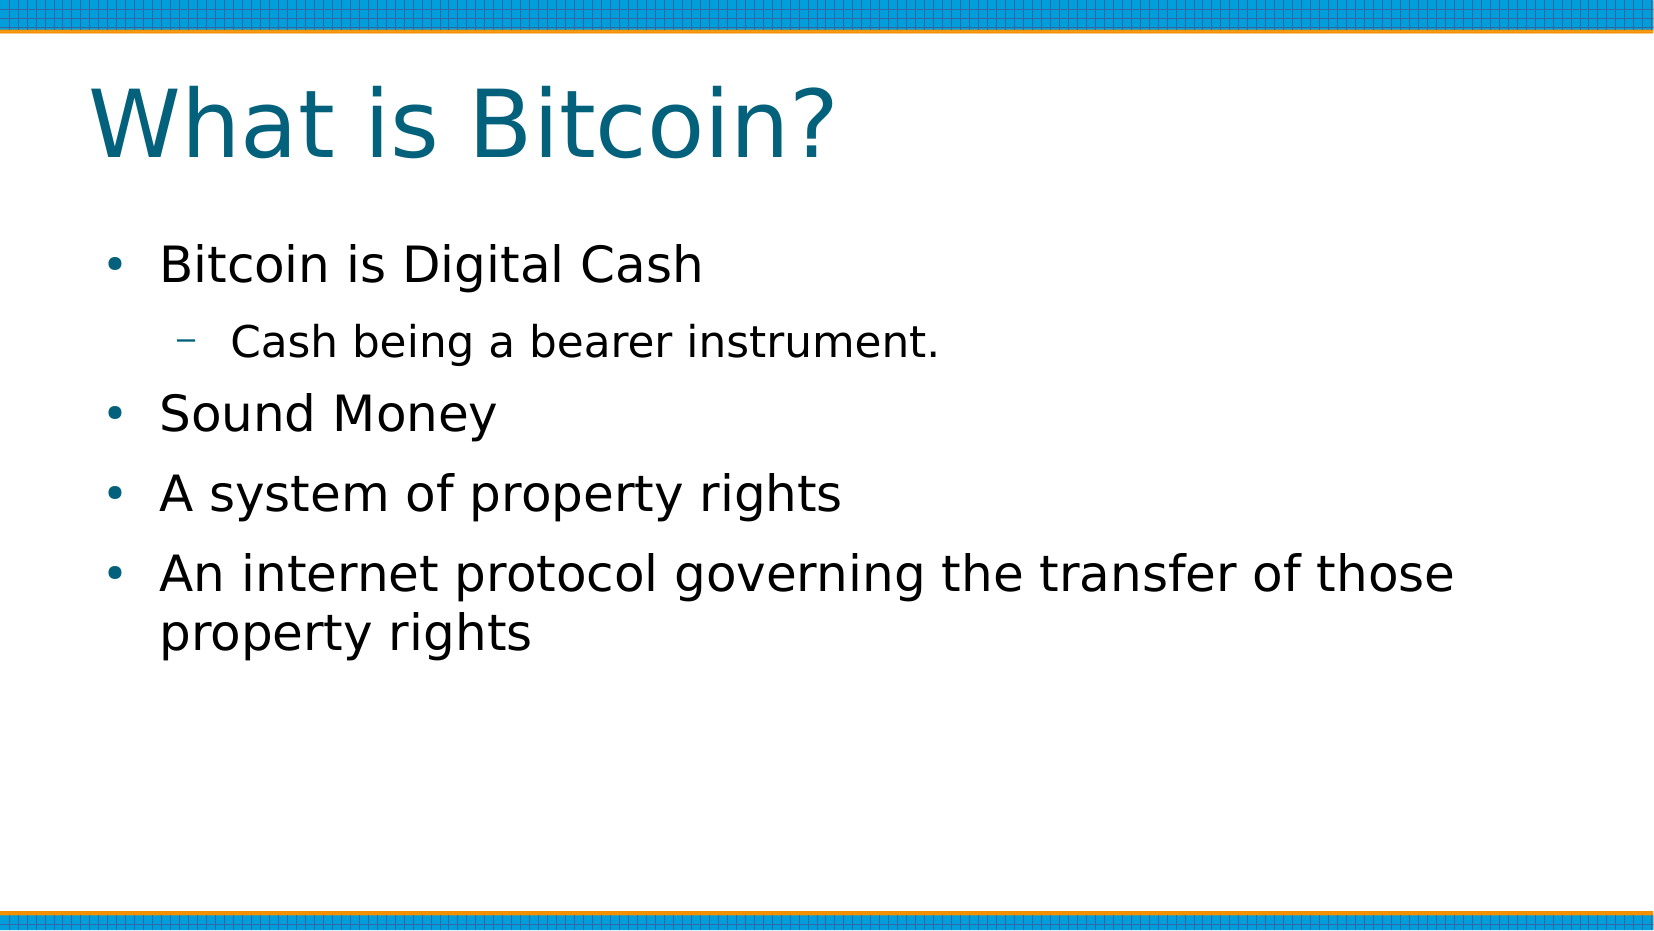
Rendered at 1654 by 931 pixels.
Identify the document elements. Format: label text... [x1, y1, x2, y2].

list Bitcoin is Digital Cash Cash being a bearer instrument. Sound Money A system of property rights An internet protocol governing the transfer of those property rights [88, 236, 1565, 901]
title What is Bitcoin? [88, 44, 1565, 207]
